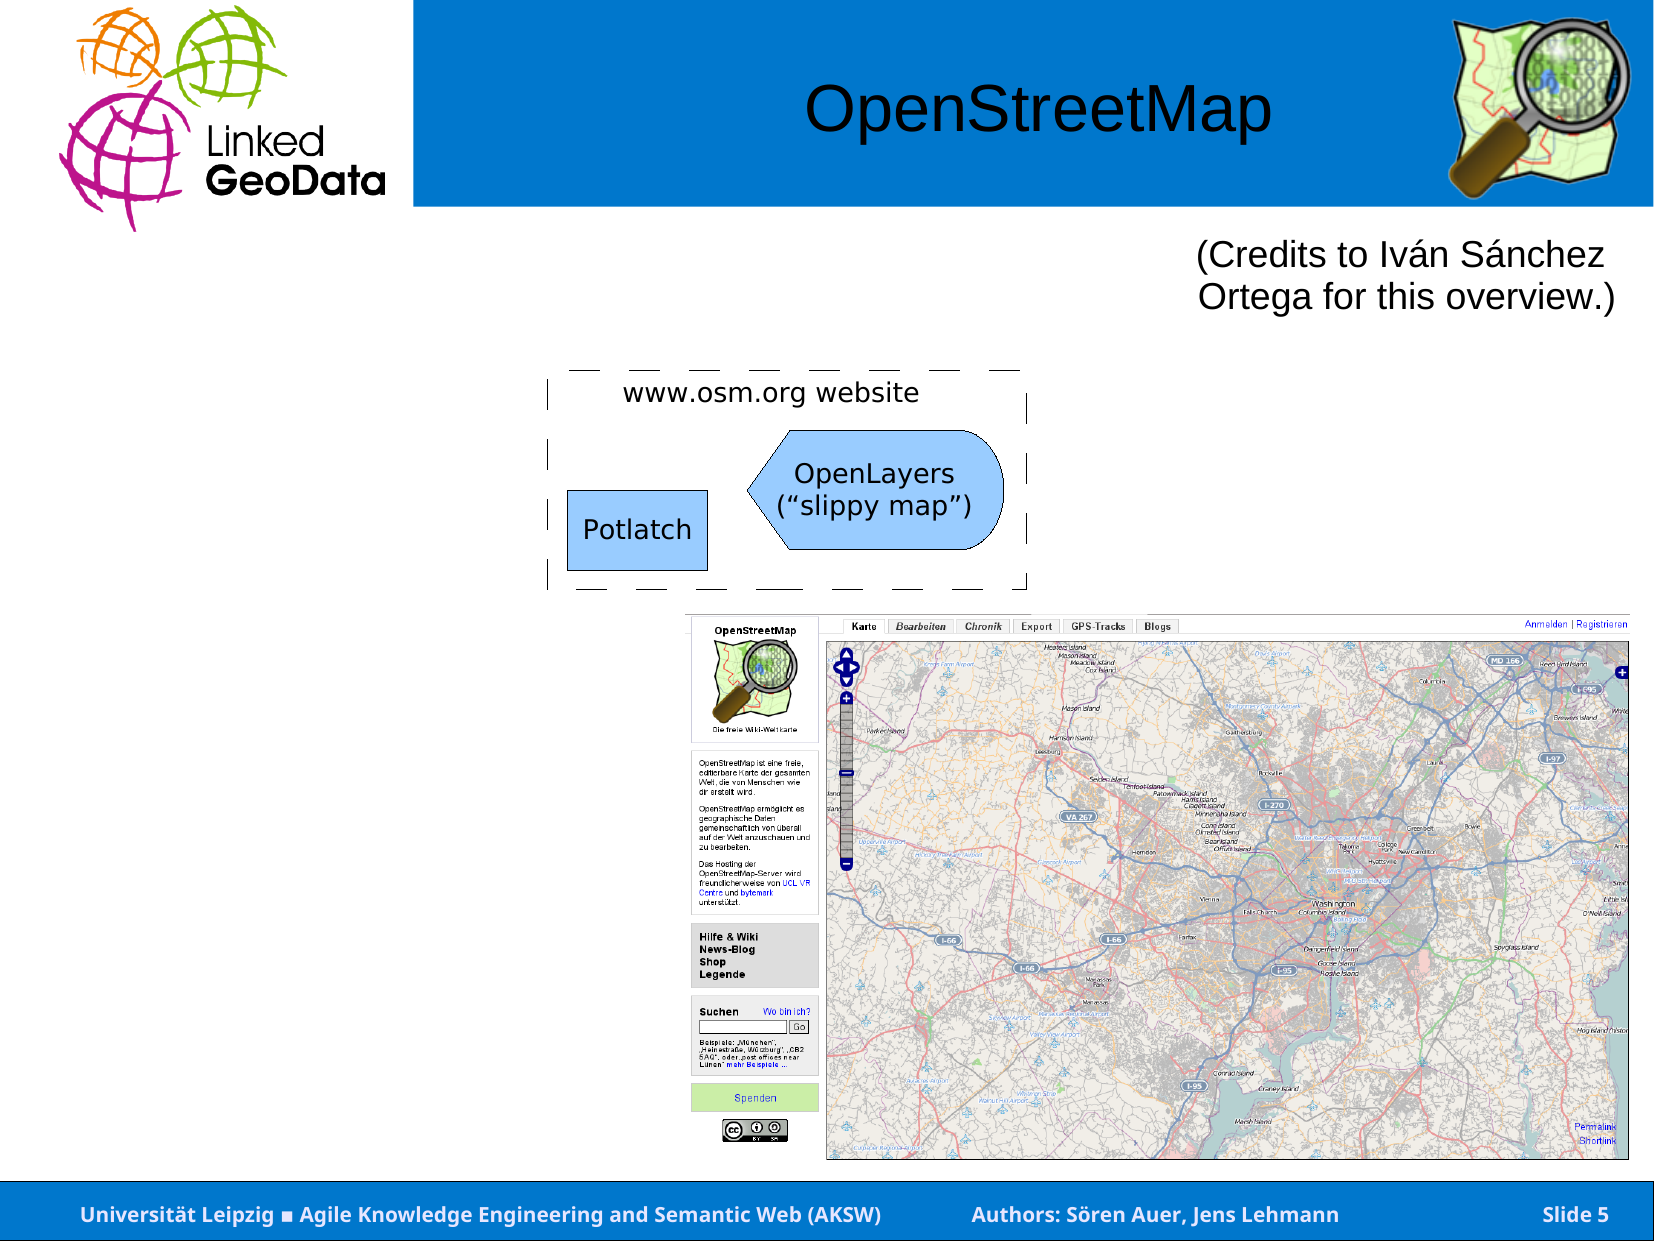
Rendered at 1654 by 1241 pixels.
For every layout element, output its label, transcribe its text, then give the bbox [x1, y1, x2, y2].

text_box www.osm.org website [607, 370, 947, 421]
title OpenStreetMap [442, 46, 1446, 170]
text_box (Credits to Iván Sánchez Ortega for this overview.) [1181, 226, 1632, 393]
picture [1446, 13, 1635, 201]
text_box OpenLayers (“slippy map”) [747, 430, 1004, 550]
picture [685, 614, 1630, 1163]
picture [59, 5, 385, 232]
text_box Potlatch [567, 490, 708, 571]
